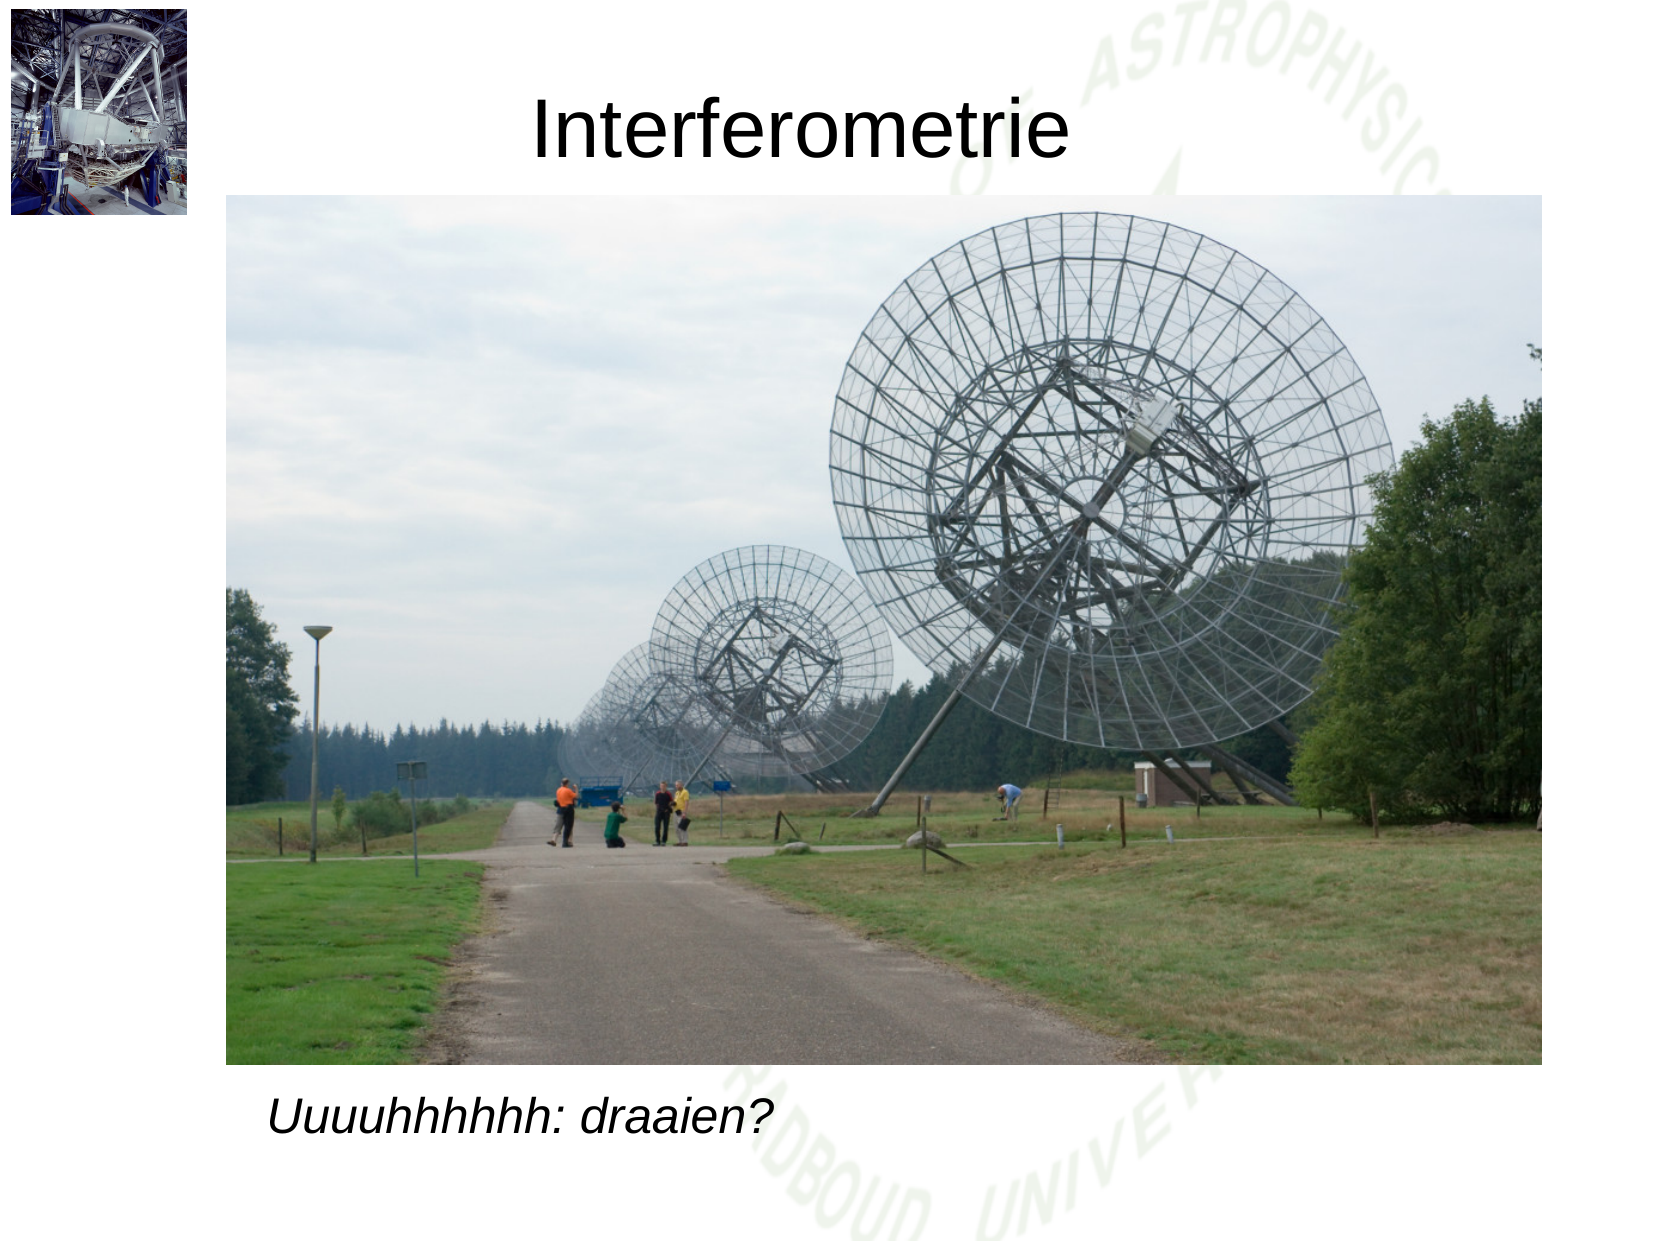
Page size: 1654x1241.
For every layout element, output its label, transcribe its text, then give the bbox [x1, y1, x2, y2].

text_box Uuuuhhhhhh: draaien? [251, 1080, 804, 1152]
text_box Interferometrie [515, 74, 1088, 183]
picture [0, 0, 1654, 1241]
